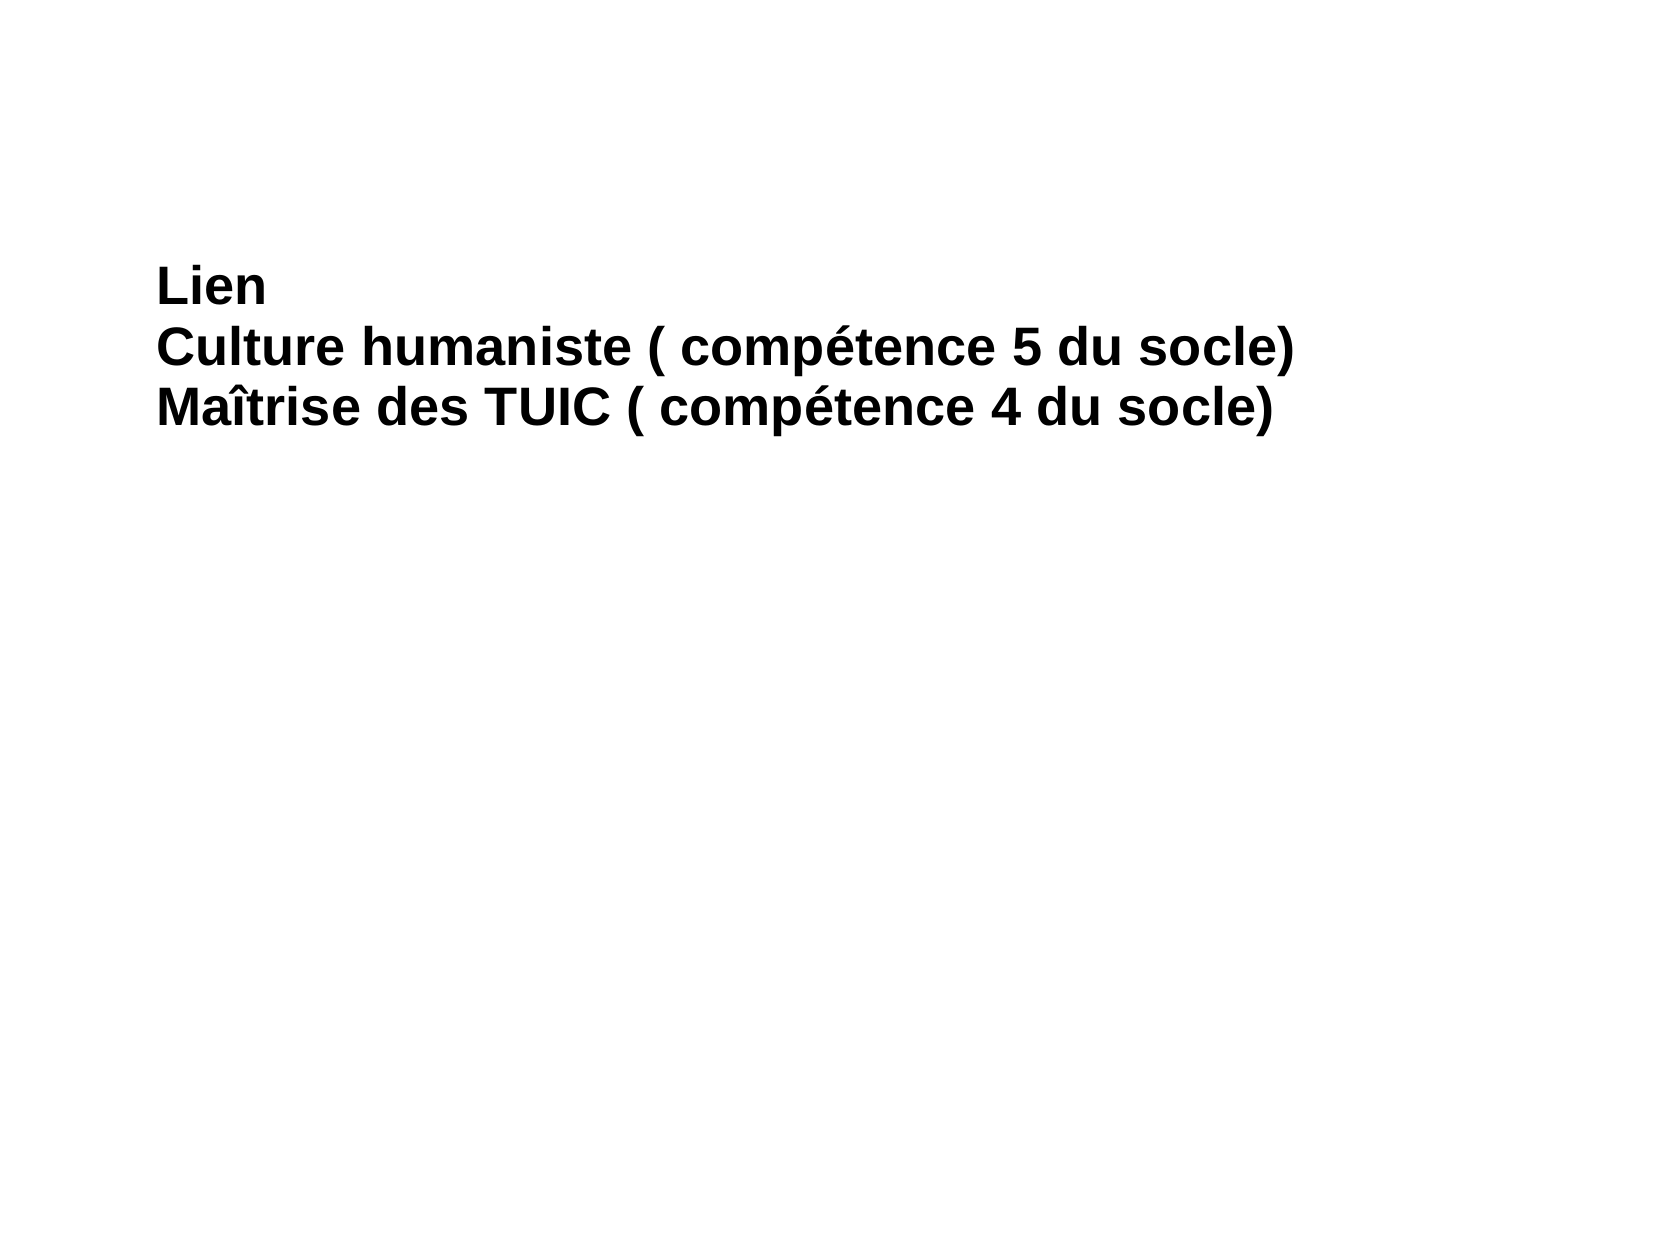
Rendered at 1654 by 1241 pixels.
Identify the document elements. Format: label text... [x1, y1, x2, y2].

text_box Lien Culture humaniste ( compétence 5 du socle) Maîtrise des TUIC ( compétence 4 du socle) [141, 248, 1343, 576]
